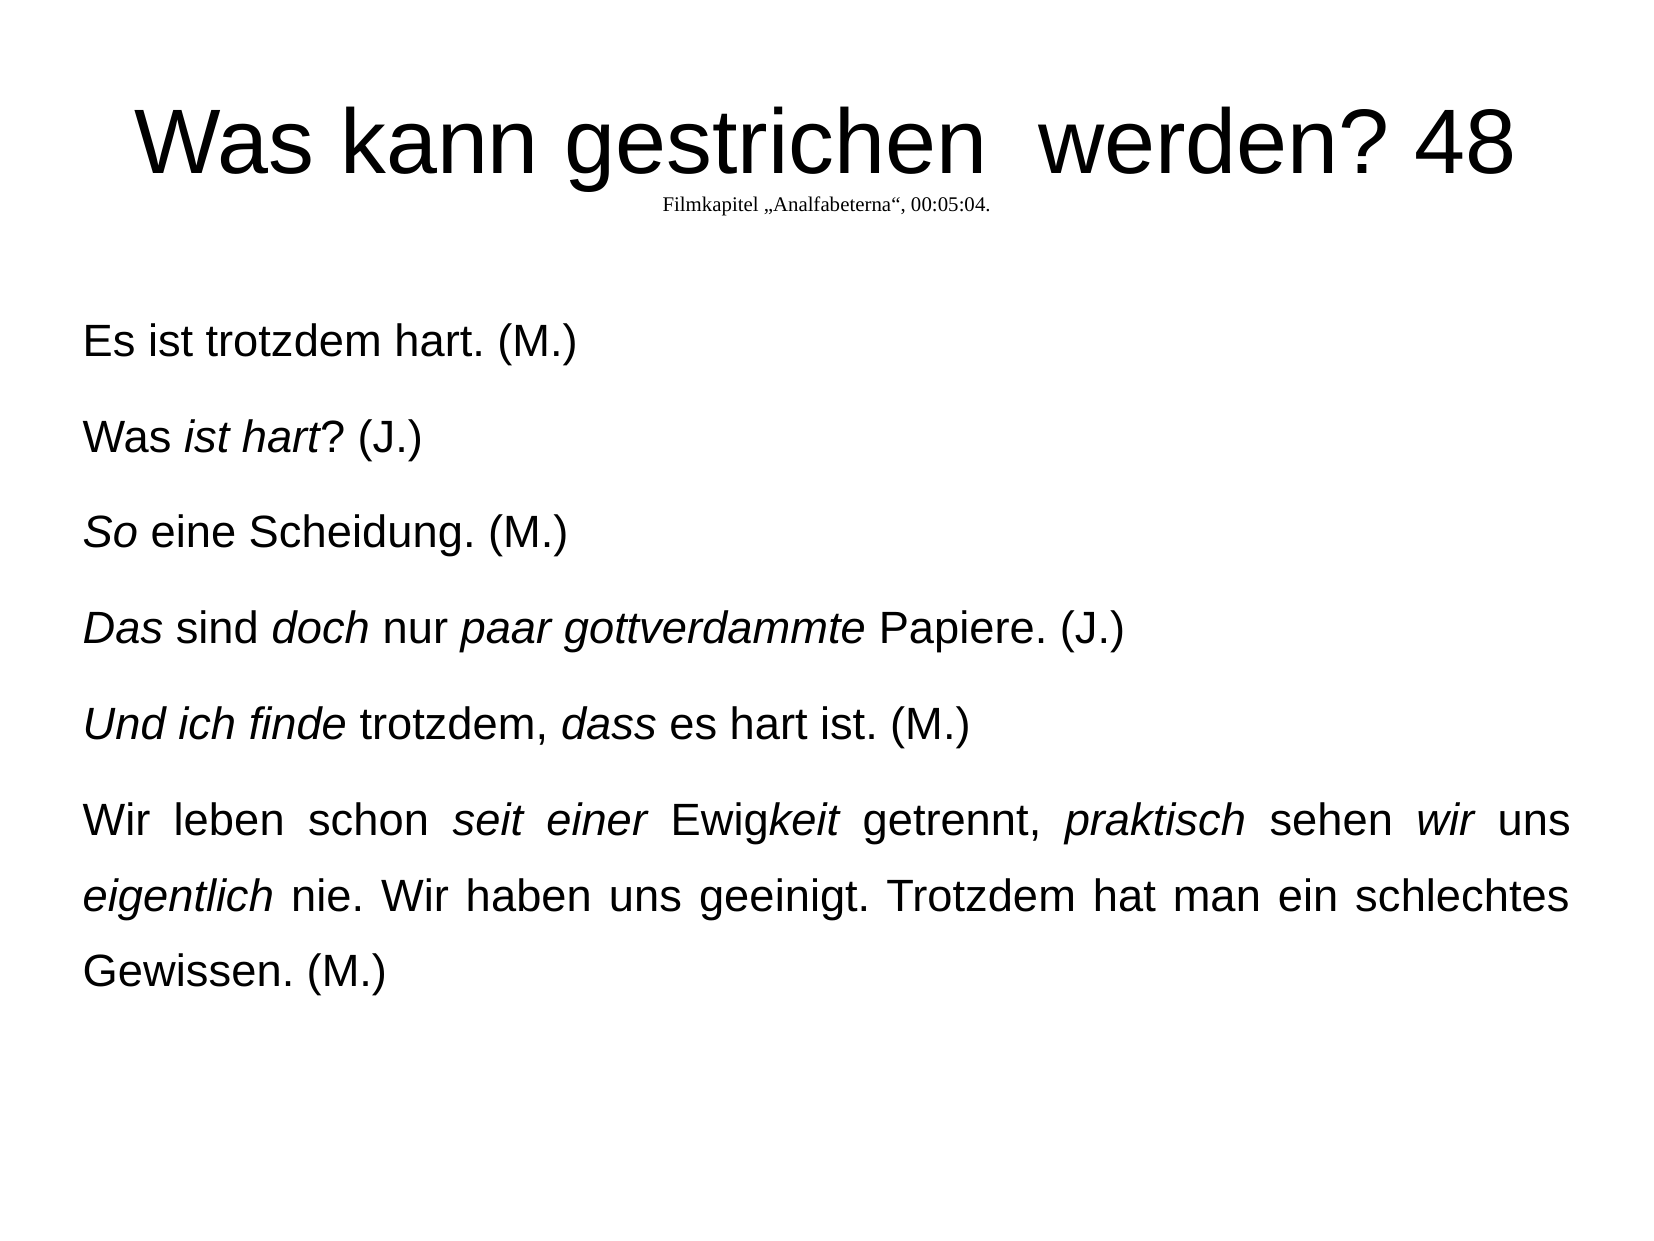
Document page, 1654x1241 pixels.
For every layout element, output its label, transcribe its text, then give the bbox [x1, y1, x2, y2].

title Was kann gestrichen werden? 48 Filmkapitel „Analfabeterna“, 00:05:04. [82, 49, 1571, 257]
list Es ist trotzdem hart. (M.) Was ist hart? (J.) So eine Scheidung. (M.) Das sind doch nur paar gottverdammte Papiere. (J.) Und ich finde trotzdem, dass es hart ist. (M.) Wir leben schon seit einer Ewigkeit getrennt, praktisch sehen wir uns eigentlich nie. Wir haben uns geeinigt. Trotzdem hat man ein schlechtes Gewissen. (M.) [82, 290, 1571, 1010]
